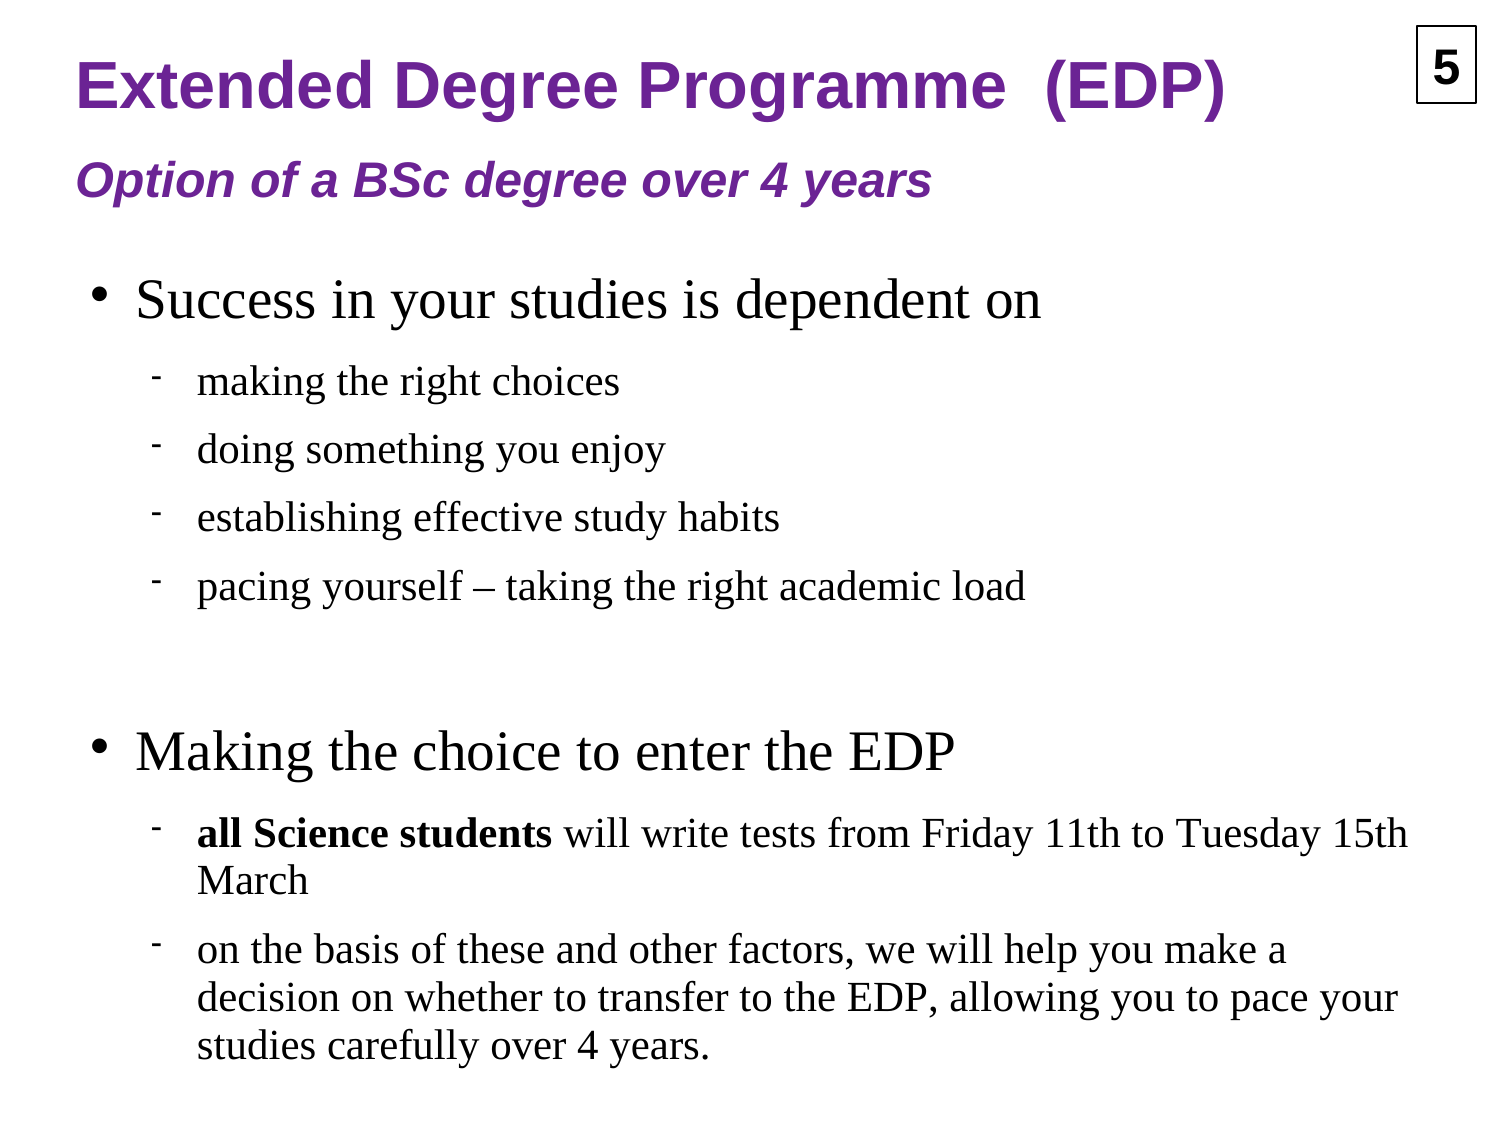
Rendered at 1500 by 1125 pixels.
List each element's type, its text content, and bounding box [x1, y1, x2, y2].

title Extended Degree Programme (EDP) Option of a BSc degree over 4 years [75, 44, 1426, 233]
list Success in your studies is dependent on making the right choices doing something you enjoy establishing effective study habits pacing yourself – taking the right academic load Making the choice to enter the EDP all Science students will write tests from Friday 11th to Tuesday 15th March on the basis of these and other factors, we will help you make a decision on whether to transfer to the EDP, allowing you to pace your studies carefully over 4 years. [75, 263, 1426, 1071]
text_box 5 [1416, 26, 1477, 104]
